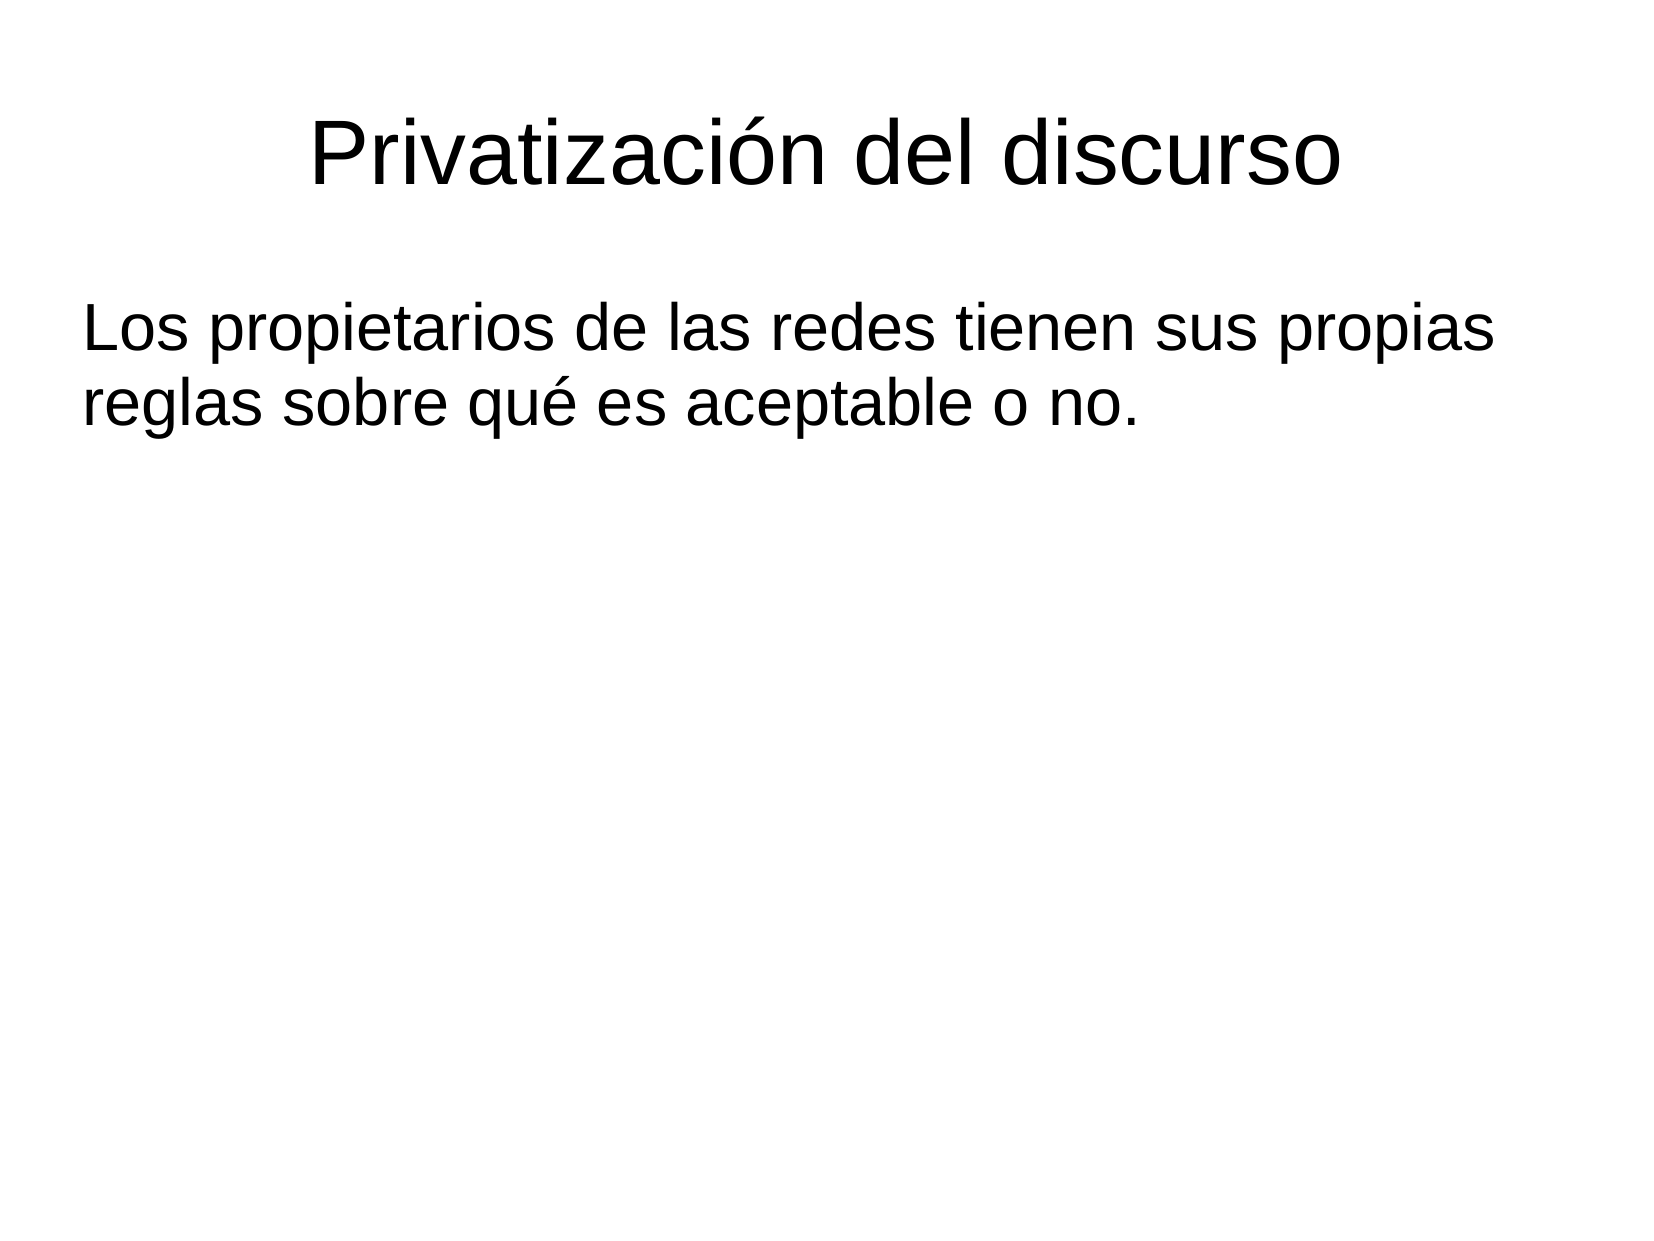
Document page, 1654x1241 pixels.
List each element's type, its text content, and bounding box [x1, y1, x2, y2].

title Privatización del discurso [82, 49, 1571, 257]
list Los propietarios de las redes tienen sus propias reglas sobre qué es aceptable o no. [82, 290, 1538, 1010]
